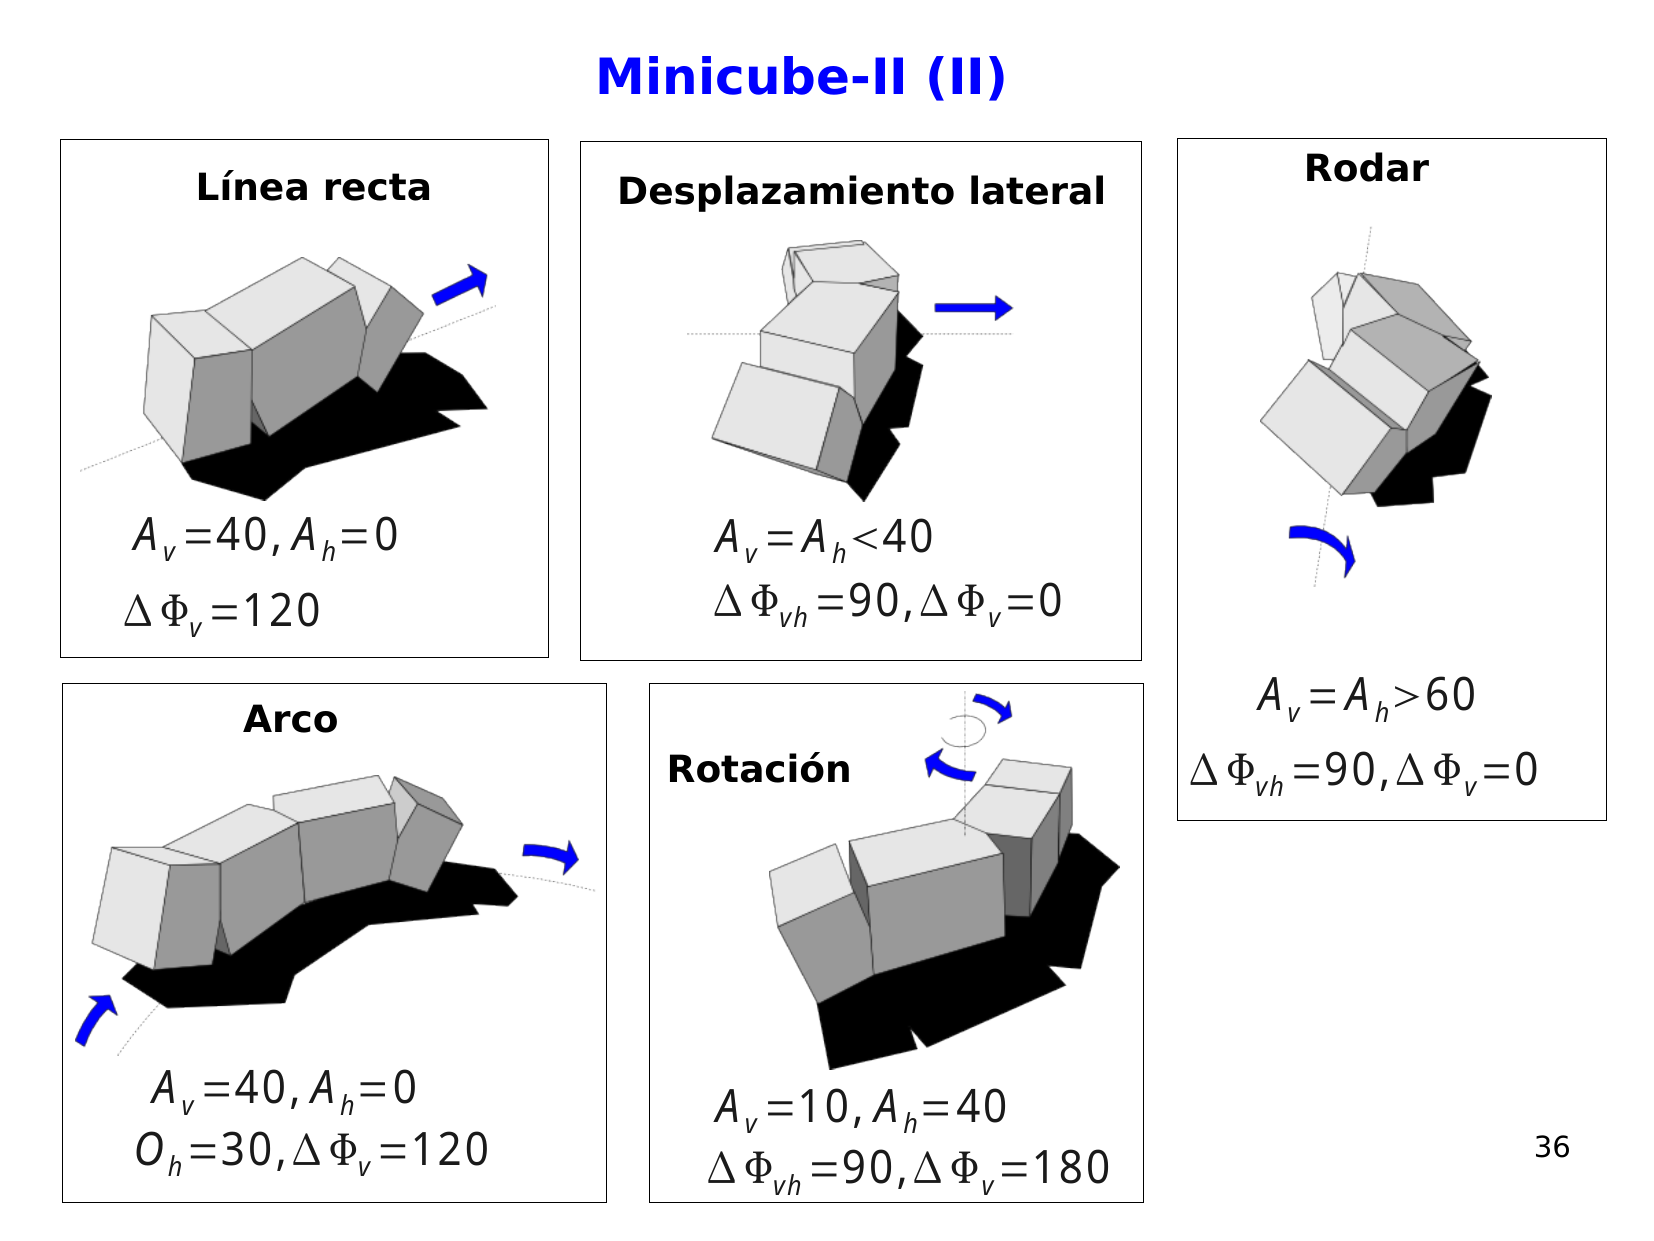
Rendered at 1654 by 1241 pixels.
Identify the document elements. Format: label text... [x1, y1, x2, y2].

chart [1178, 741, 1553, 804]
text_box Línea recta [180, 158, 448, 217]
text_box Rotación [651, 740, 868, 799]
chart [696, 1078, 1125, 1202]
text_box Rodar [1289, 139, 1445, 199]
text_box Desplazamiento lateral [602, 162, 1122, 221]
chart [702, 573, 1077, 635]
chart [120, 507, 411, 569]
picture [80, 257, 496, 501]
text_box Minicube-II (II) [580, 40, 1024, 115]
chart [123, 1060, 503, 1184]
picture [769, 691, 1120, 1070]
picture [75, 775, 597, 1056]
chart [112, 583, 334, 645]
text_box Arco [228, 690, 354, 750]
chart [1245, 667, 1491, 729]
picture [687, 240, 1014, 503]
picture [1260, 226, 1492, 587]
chart [702, 509, 948, 571]
